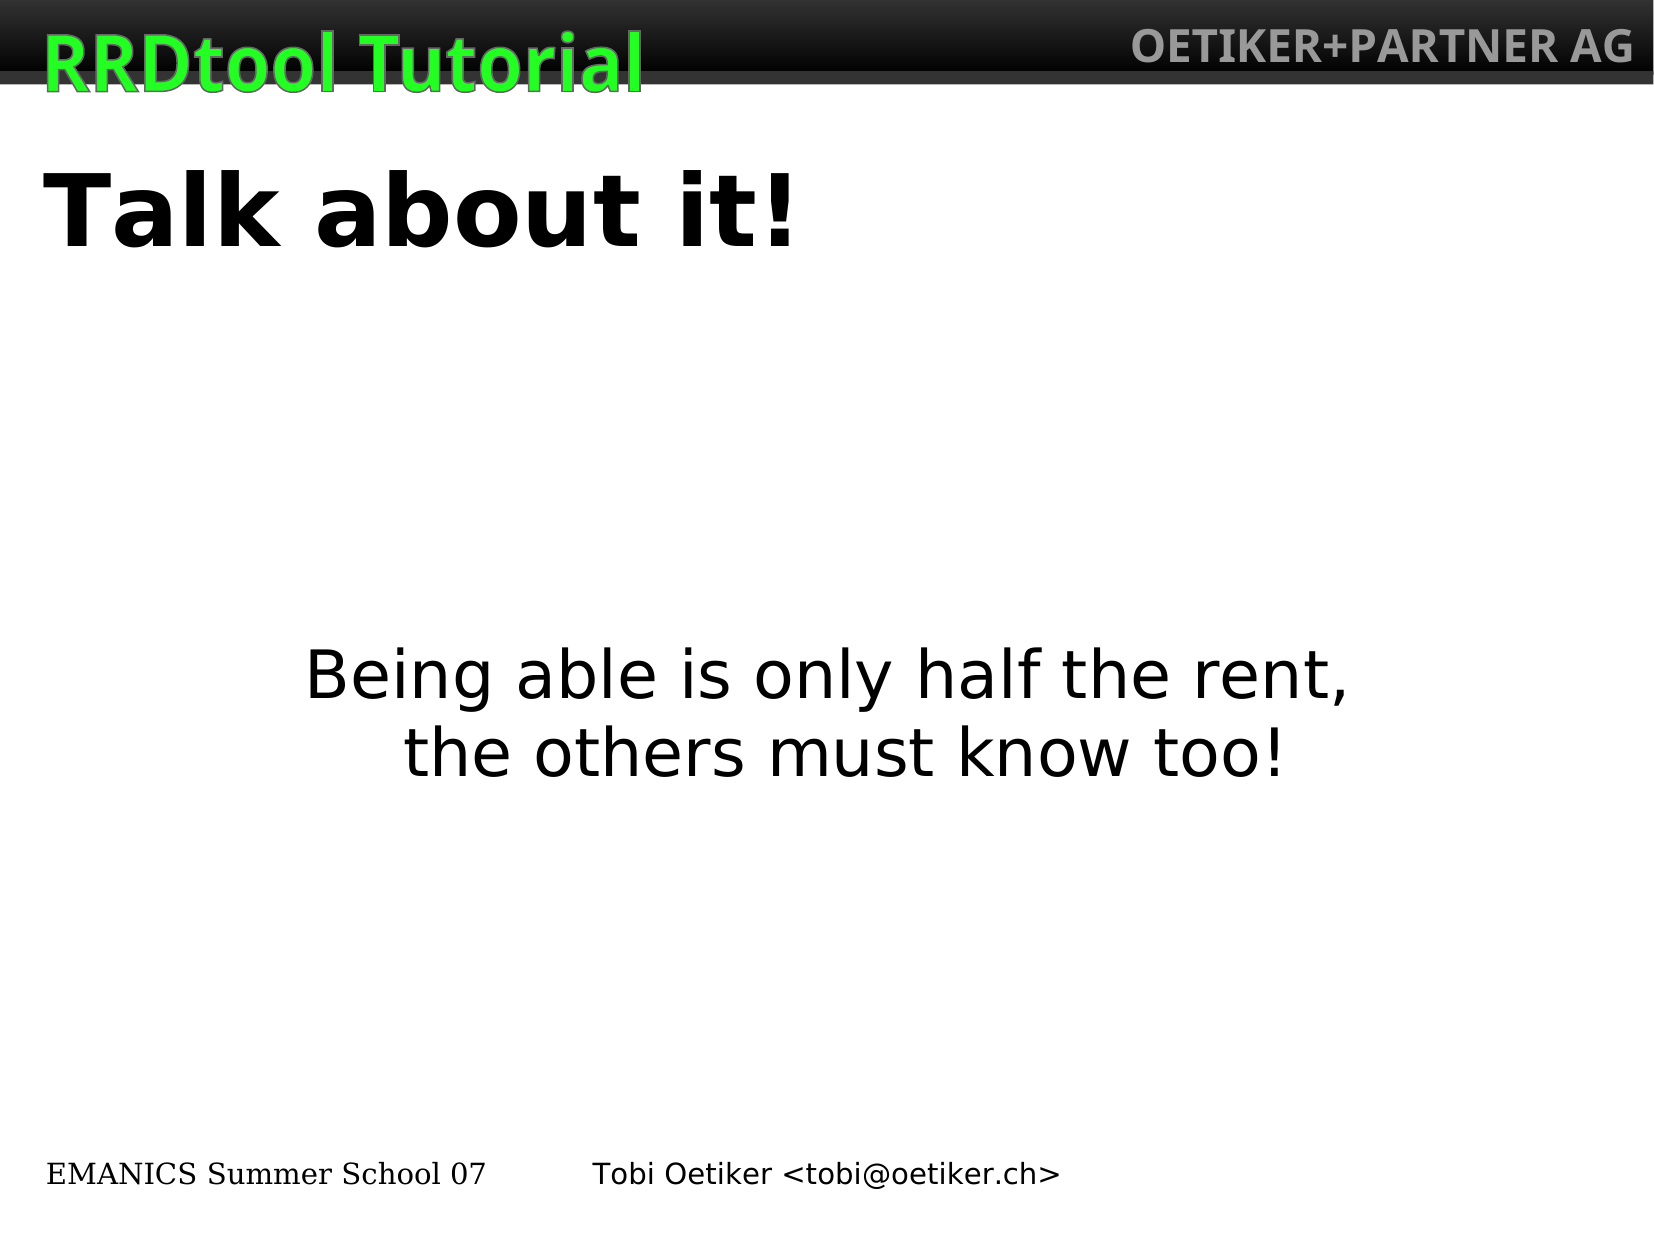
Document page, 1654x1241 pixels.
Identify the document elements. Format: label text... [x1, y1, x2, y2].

subtitle Being able is only half the rent, the others must know too! [50, 329, 1571, 1099]
title Talk about it! [43, 137, 1582, 287]
